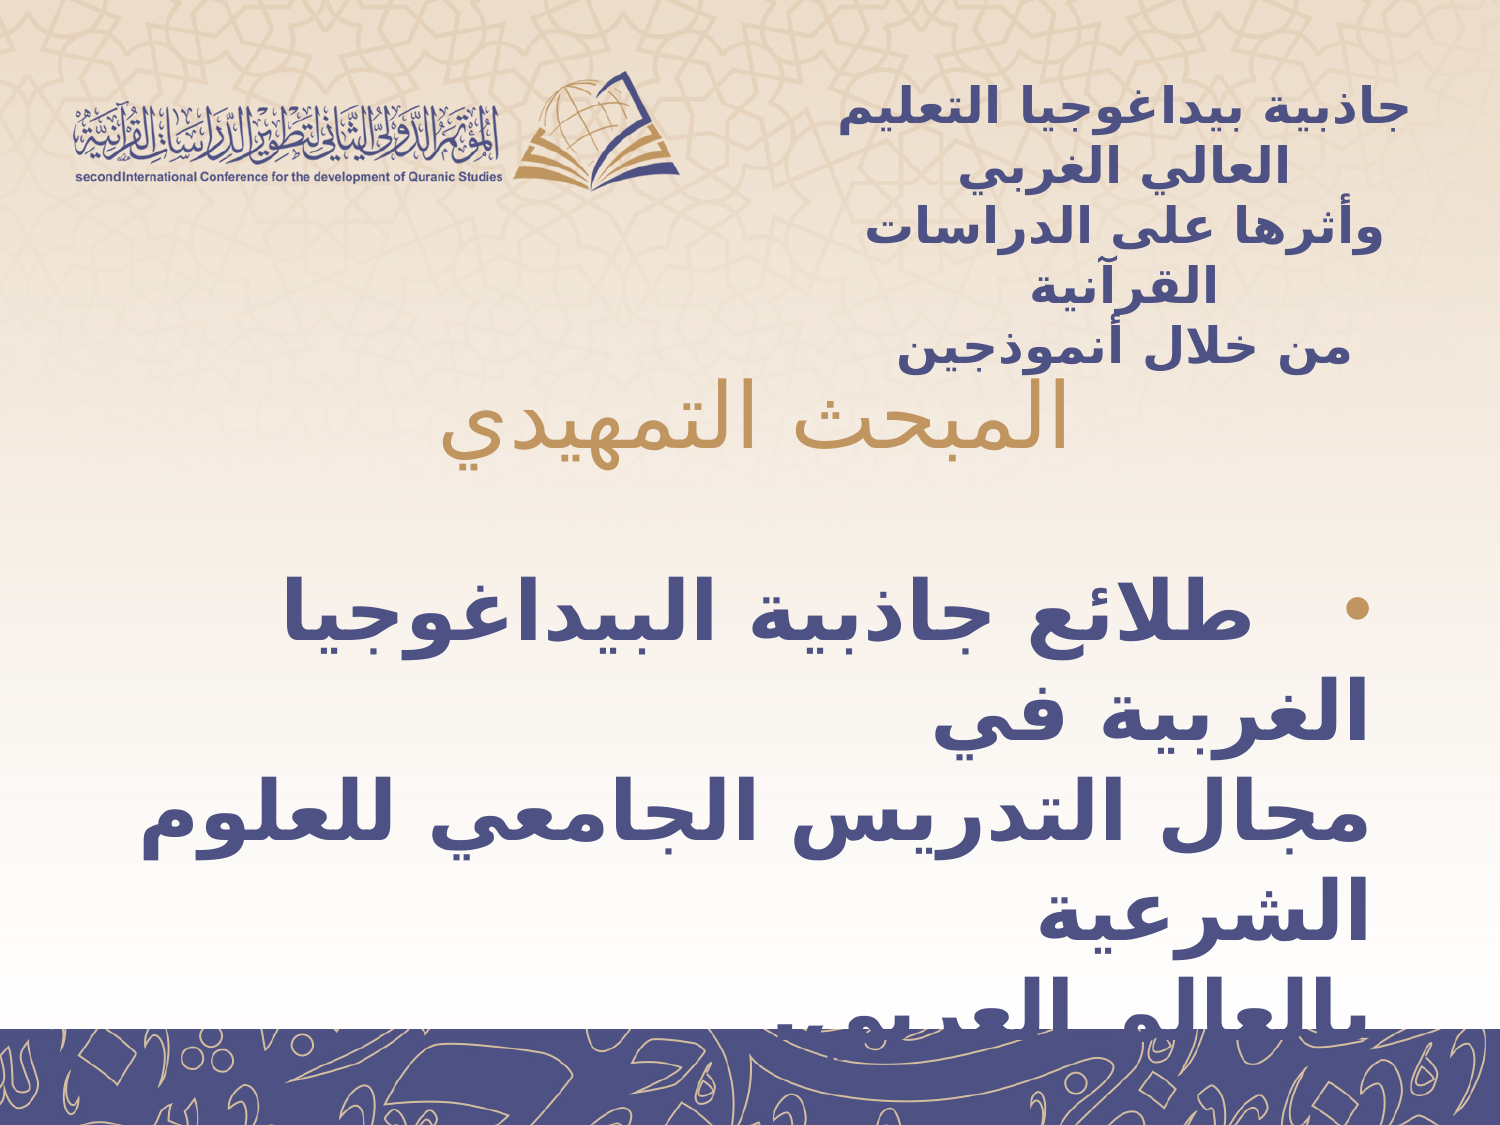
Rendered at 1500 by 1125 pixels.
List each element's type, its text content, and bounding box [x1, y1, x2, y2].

picture [0, 0, 1500, 1125]
text_box جاذبية بيداغوجيا التعليم العالي الغربي وأثرها على الدراسات القرآنية من خلال أنموذجين [750, 66, 1500, 381]
text_box المبحث التمهيدي طلائع جاذبية البيداغوجيا الغربية في مجال التدريس الجامعي للعلوم الشرعية بالعالم العربي. [123, 349, 1436, 870]
